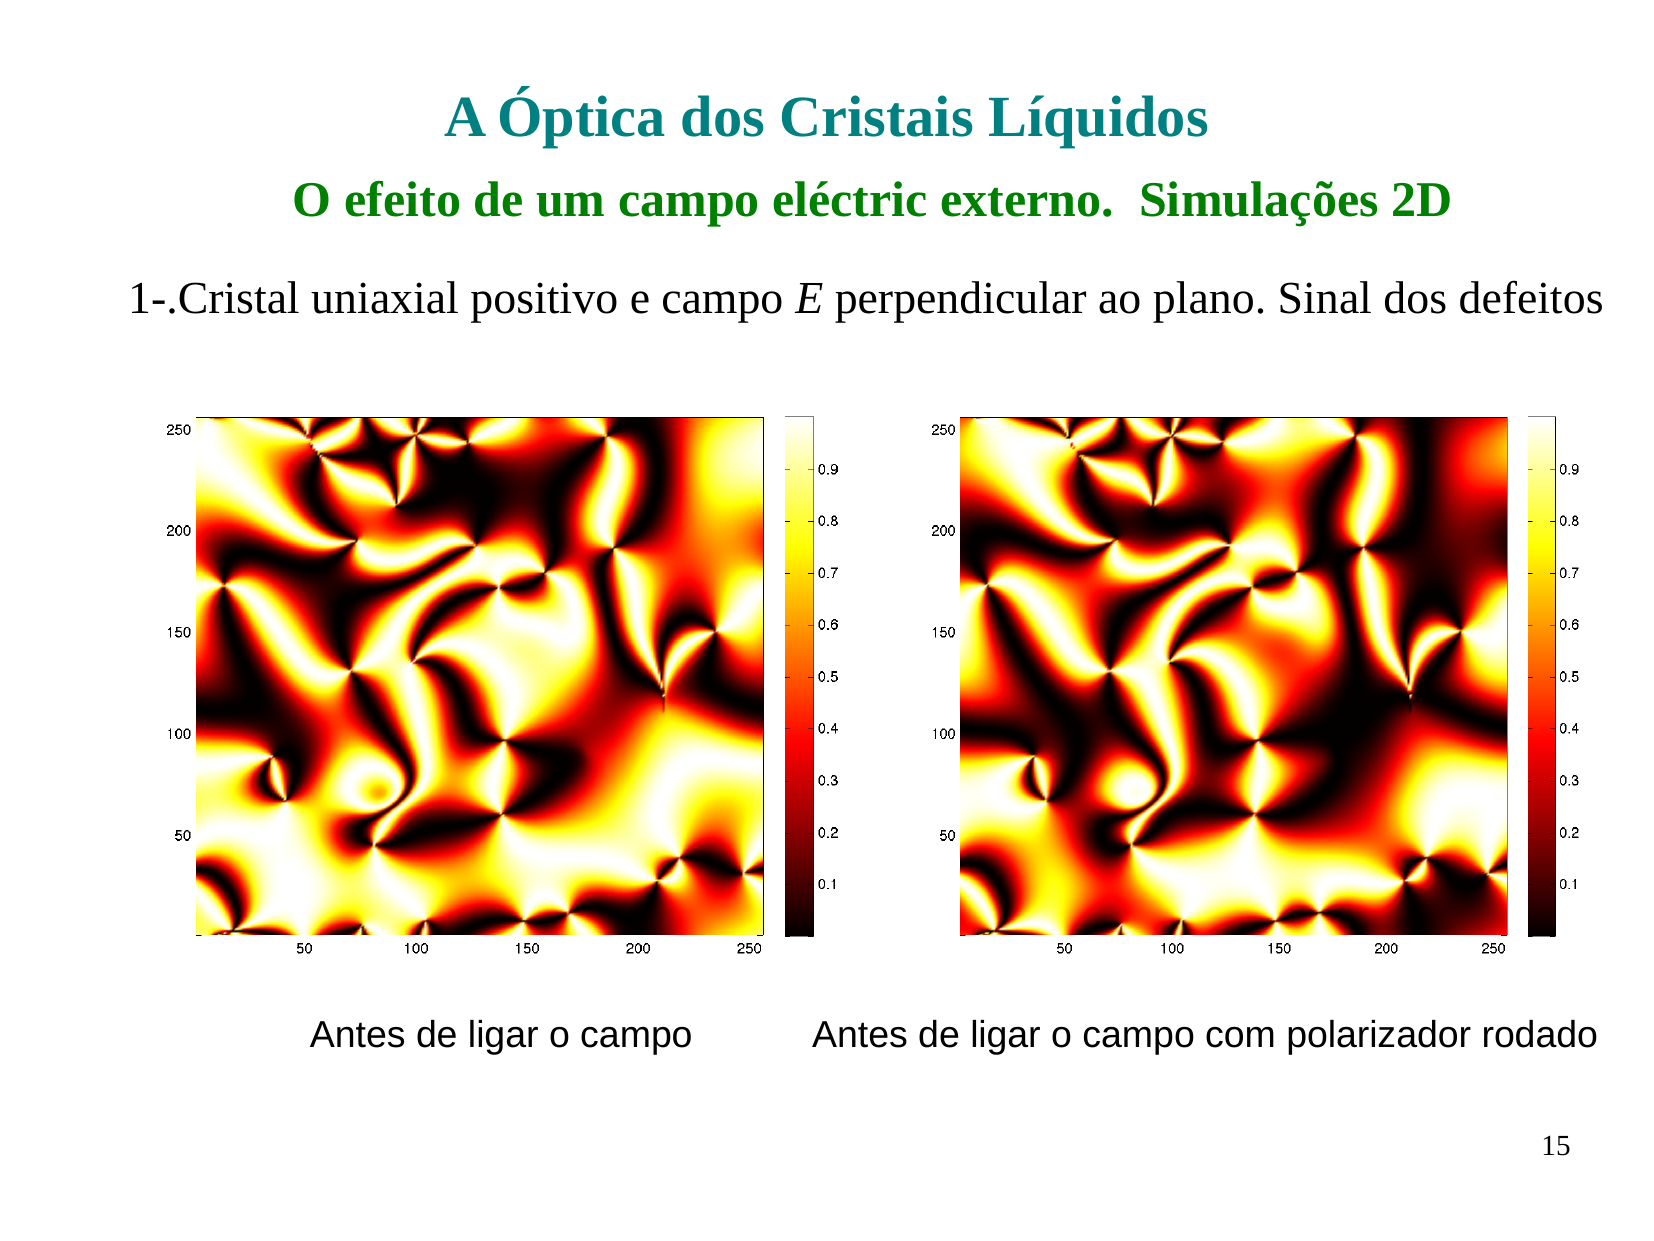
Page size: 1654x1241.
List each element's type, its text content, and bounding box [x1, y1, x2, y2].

title A Óptica dos Cristais Líquidos [59, 56, 1595, 178]
text_box Antes de ligar o campo [295, 1006, 708, 1064]
text_box Antes de ligar o campo com polarizador rodado [797, 1006, 1613, 1063]
text_box 1-.Cristal uniaxial positivo e campo E perpendicular ao plano. Sinal dos defeitos [113, 265, 1619, 332]
picture [88, 369, 1654, 1004]
text_box O efeito de um campo eléctric externo. Simulações 2D [278, 164, 1468, 237]
